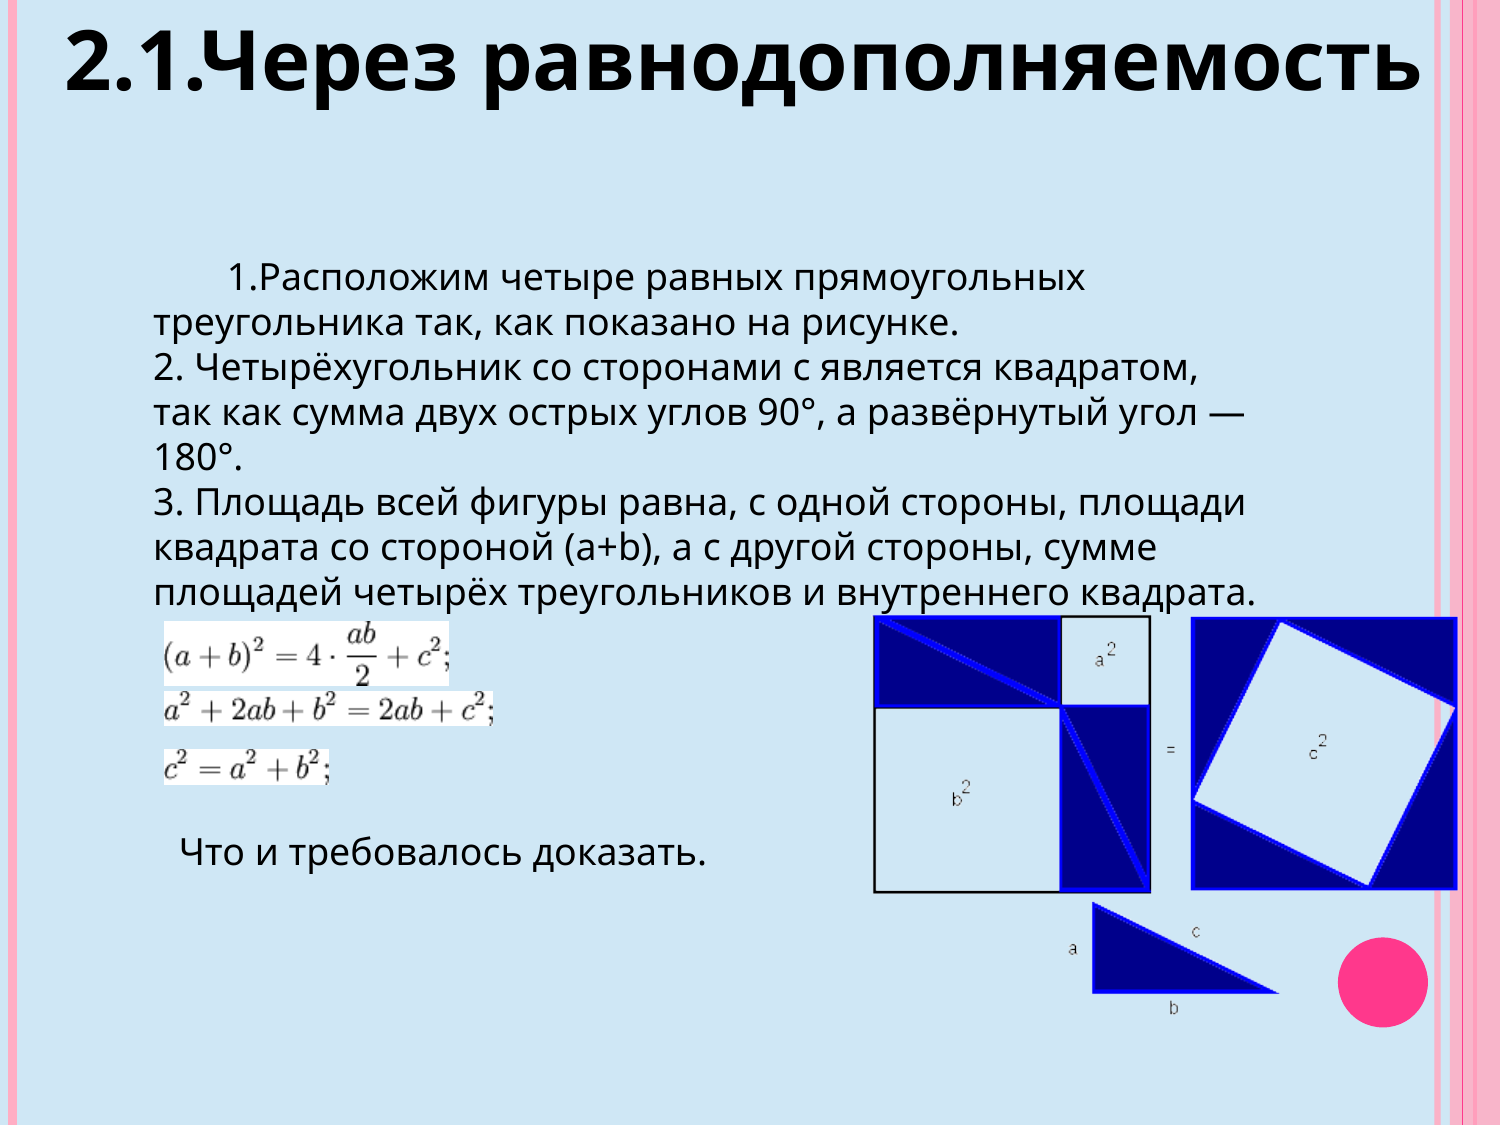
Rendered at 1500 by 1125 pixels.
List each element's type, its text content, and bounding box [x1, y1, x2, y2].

picture [164, 691, 493, 726]
text_box Что и требовалось доказать. [164, 820, 844, 926]
picture [164, 621, 449, 686]
picture [867, 609, 1466, 1021]
text_box 2.1.Через равнодополняемость [0, 0, 1489, 116]
text_box 1.Расположим четыре равных прямоугольных треугольника так, как показано на рисунке. 2. Четырёхугольник со сторонами c является квадратом, так как сумма двух острых углов 90°, а развёрнутый угол — 180°. 3. Площадь всей фигуры равна, с одной стороны, площади квадрата со стороной (a+b), а с другой стороны, сумме площадей четырёх треугольников и внутреннего квадрата. [82, 246, 1278, 756]
picture [164, 749, 329, 785]
